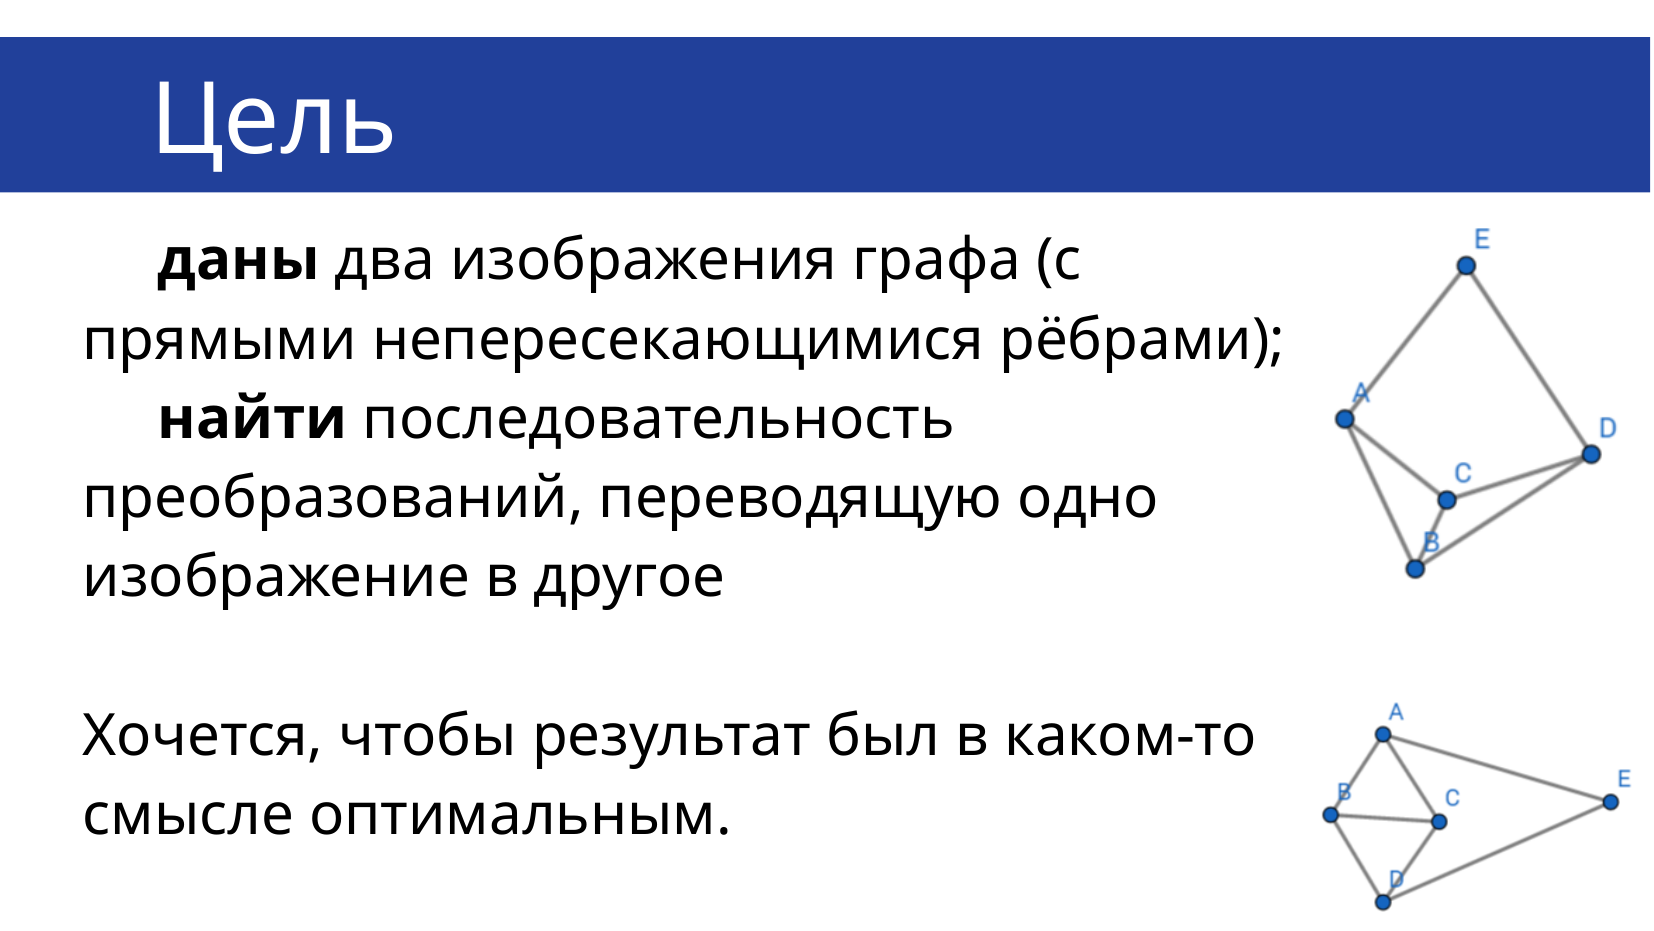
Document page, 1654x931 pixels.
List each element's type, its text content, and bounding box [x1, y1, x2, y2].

picture [1290, 680, 1654, 931]
picture [1305, 206, 1654, 631]
subtitle даны два изображения графа (с прямыми непересекающимися рёбрами); найти последовательность преобразований, переводящую одно изображение в другое Хочется, чтобы результат был в каком-то смысле оптимальным. [82, 217, 1306, 931]
title Цель [0, 37, 1651, 193]
